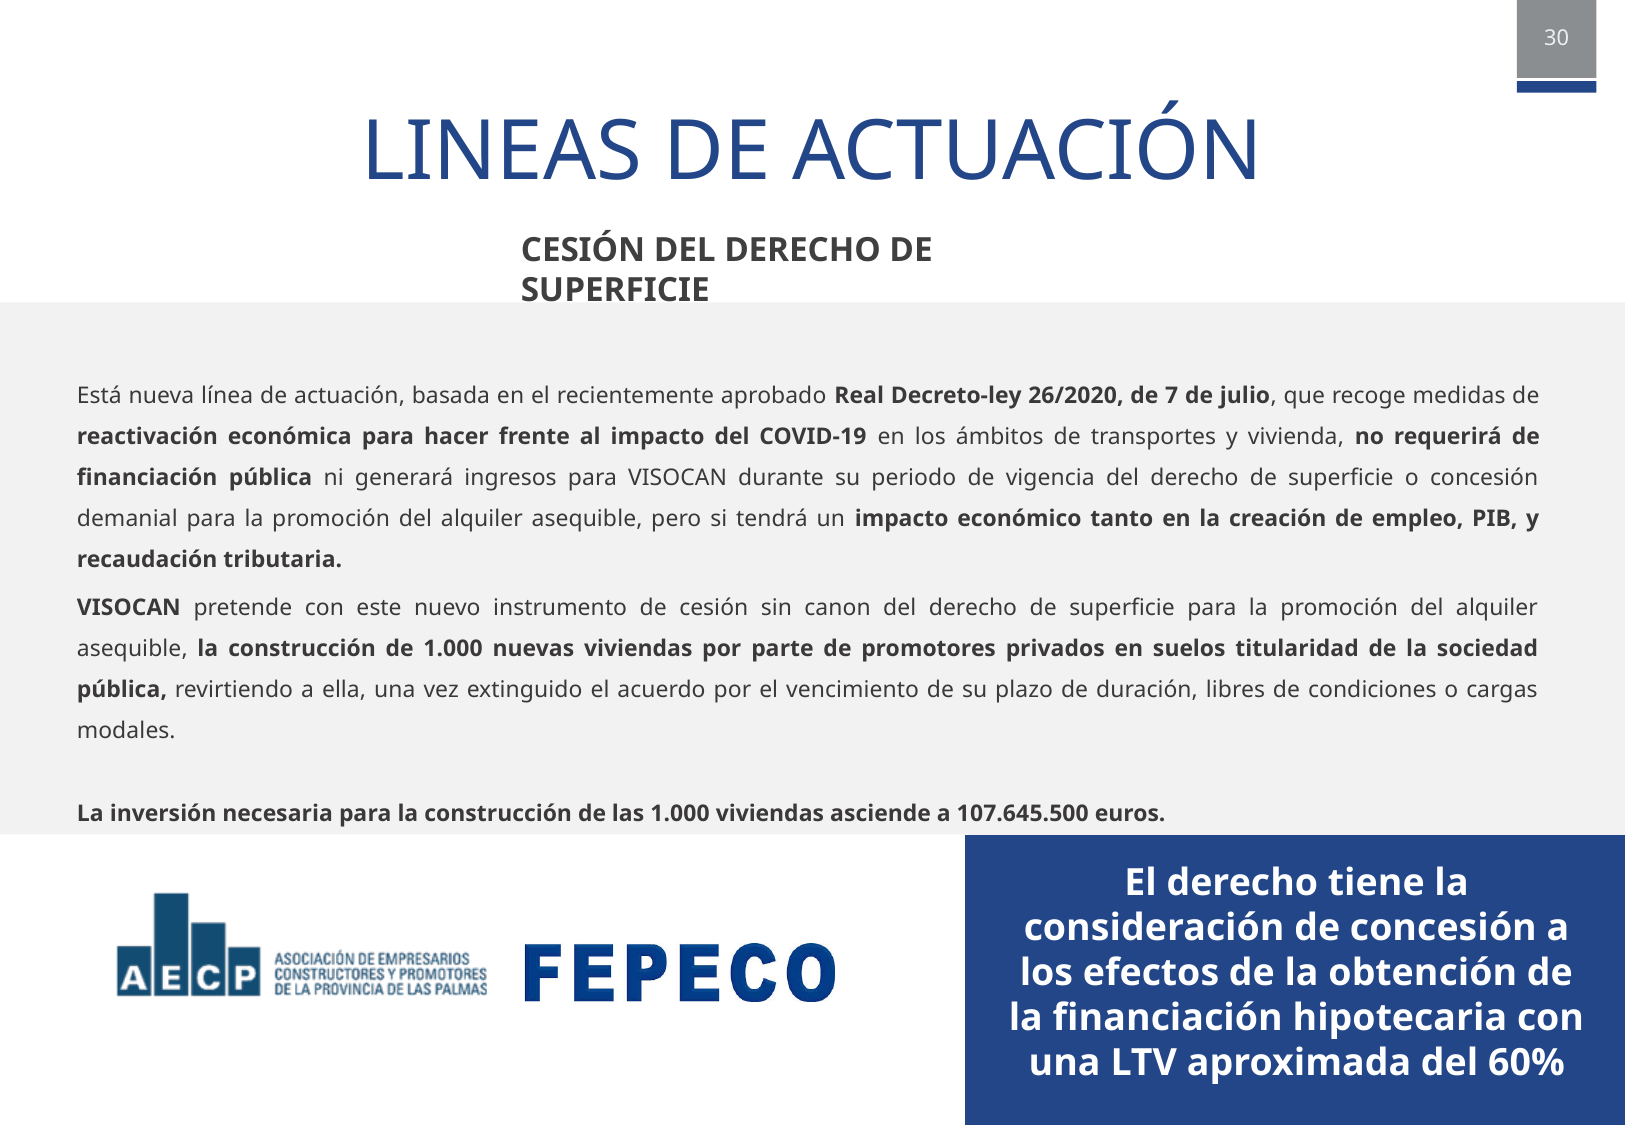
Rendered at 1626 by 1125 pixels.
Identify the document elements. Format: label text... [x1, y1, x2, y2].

text_box Está nueva línea de actuación, basada en el recientemente aprobado Real Decreto-ley 26/2020, de 7 de julio, que recoge medidas de reactivación económica para hacer frente al impacto del COVID-19 en los ámbitos de transportes y vivienda, no requerirá de financiación pública ni generará ingresos para VISOCAN durante su periodo de vigencia del derecho de superficie o concesión demanial para la promoción del alquiler asequible, pero si tendrá un impacto económico tanto en la creación de empleo, PIB, y recaudación tributaria. VISOCAN pretende con este nuevo instrumento de cesión sin canon del derecho de superficie para la promoción del alquiler asequible, la construcción de 1.000 nuevas viviendas por parte de promotores privados en suelos titularidad de la sociedad pública, revirtiendo a ella, una vez extinguido el acuerdo por el vencimiento de su plazo de duración, libres de condiciones o cargas modales. La inversión necesaria para la construcción de las 1.000 viviendas asciende a 107.645.500 euros. [62, 359, 1555, 834]
text_box [0, 302, 1625, 1125]
text_box El derecho tiene la consideración de concesión a los efectos de la obtención de la financiación hipotecaria con una LTV aproximada del 60% [986, 850, 1607, 1091]
text_box CESIÓN DEL DERECHO DE SUPERFICIE [520, 228, 1105, 308]
picture [101, 870, 835, 1017]
list LINEAS DE ACTUACIÓN [142, 110, 1483, 195]
